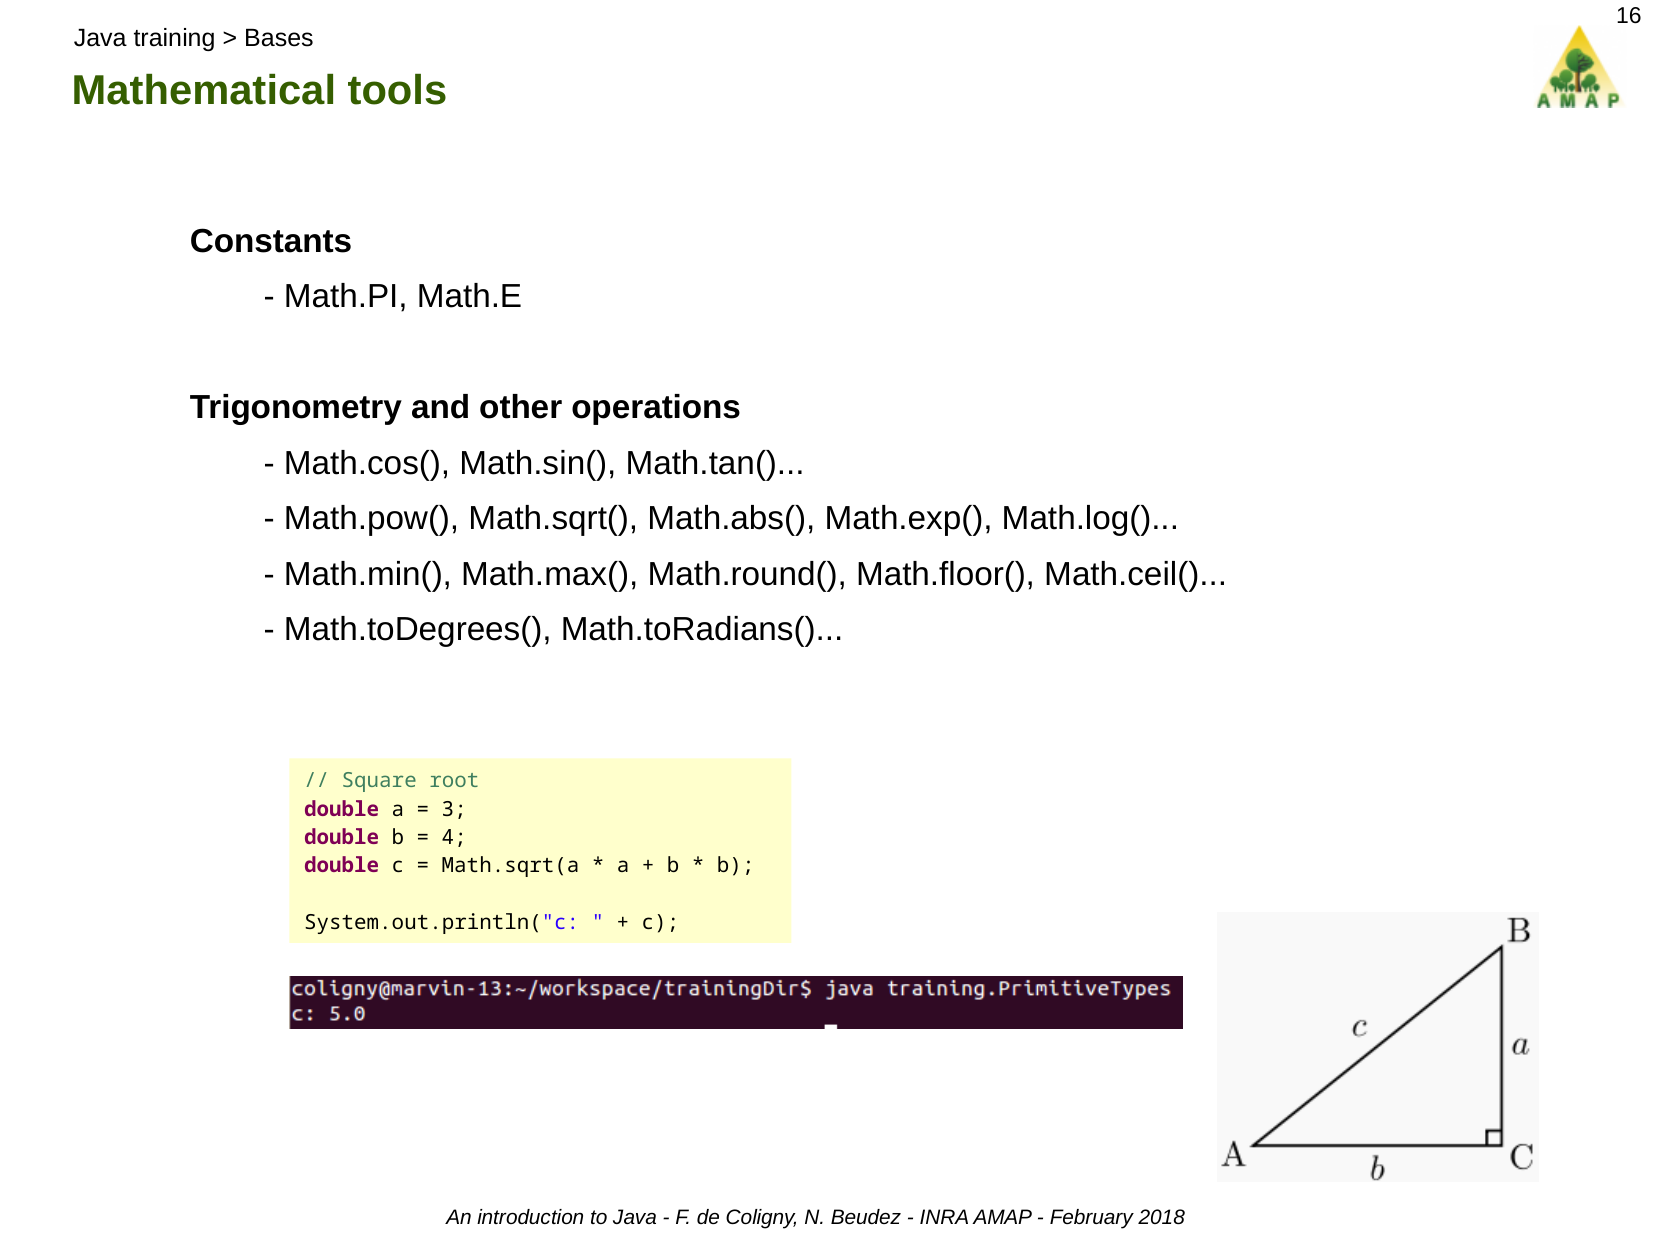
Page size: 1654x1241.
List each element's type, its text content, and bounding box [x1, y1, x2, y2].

picture [1217, 912, 1539, 1182]
picture [1533, 25, 1627, 108]
text_box Java training > Bases [59, 16, 1004, 60]
text_box Mathematical tools [56, 59, 1120, 121]
text_box // Square root double a = 3; double b = 4; double c = Math.sqrt(a * a + b * b); System.out.println("c: " + c); [289, 758, 792, 942]
picture [289, 976, 1183, 1029]
text_box Constants - Math.PI, Math.E Trigonometry and other operations - Math.cos(), Math.sin(), Math.tan()... - Math.pow(), Math.sqrt(), Math.abs(), Math.exp(), Math.log()... - Math.min(), Math.max(), Math.round(), Math.floor(), Math.ceil()... - Math.toDegrees(), Math.toRadians()... [175, 196, 1628, 656]
